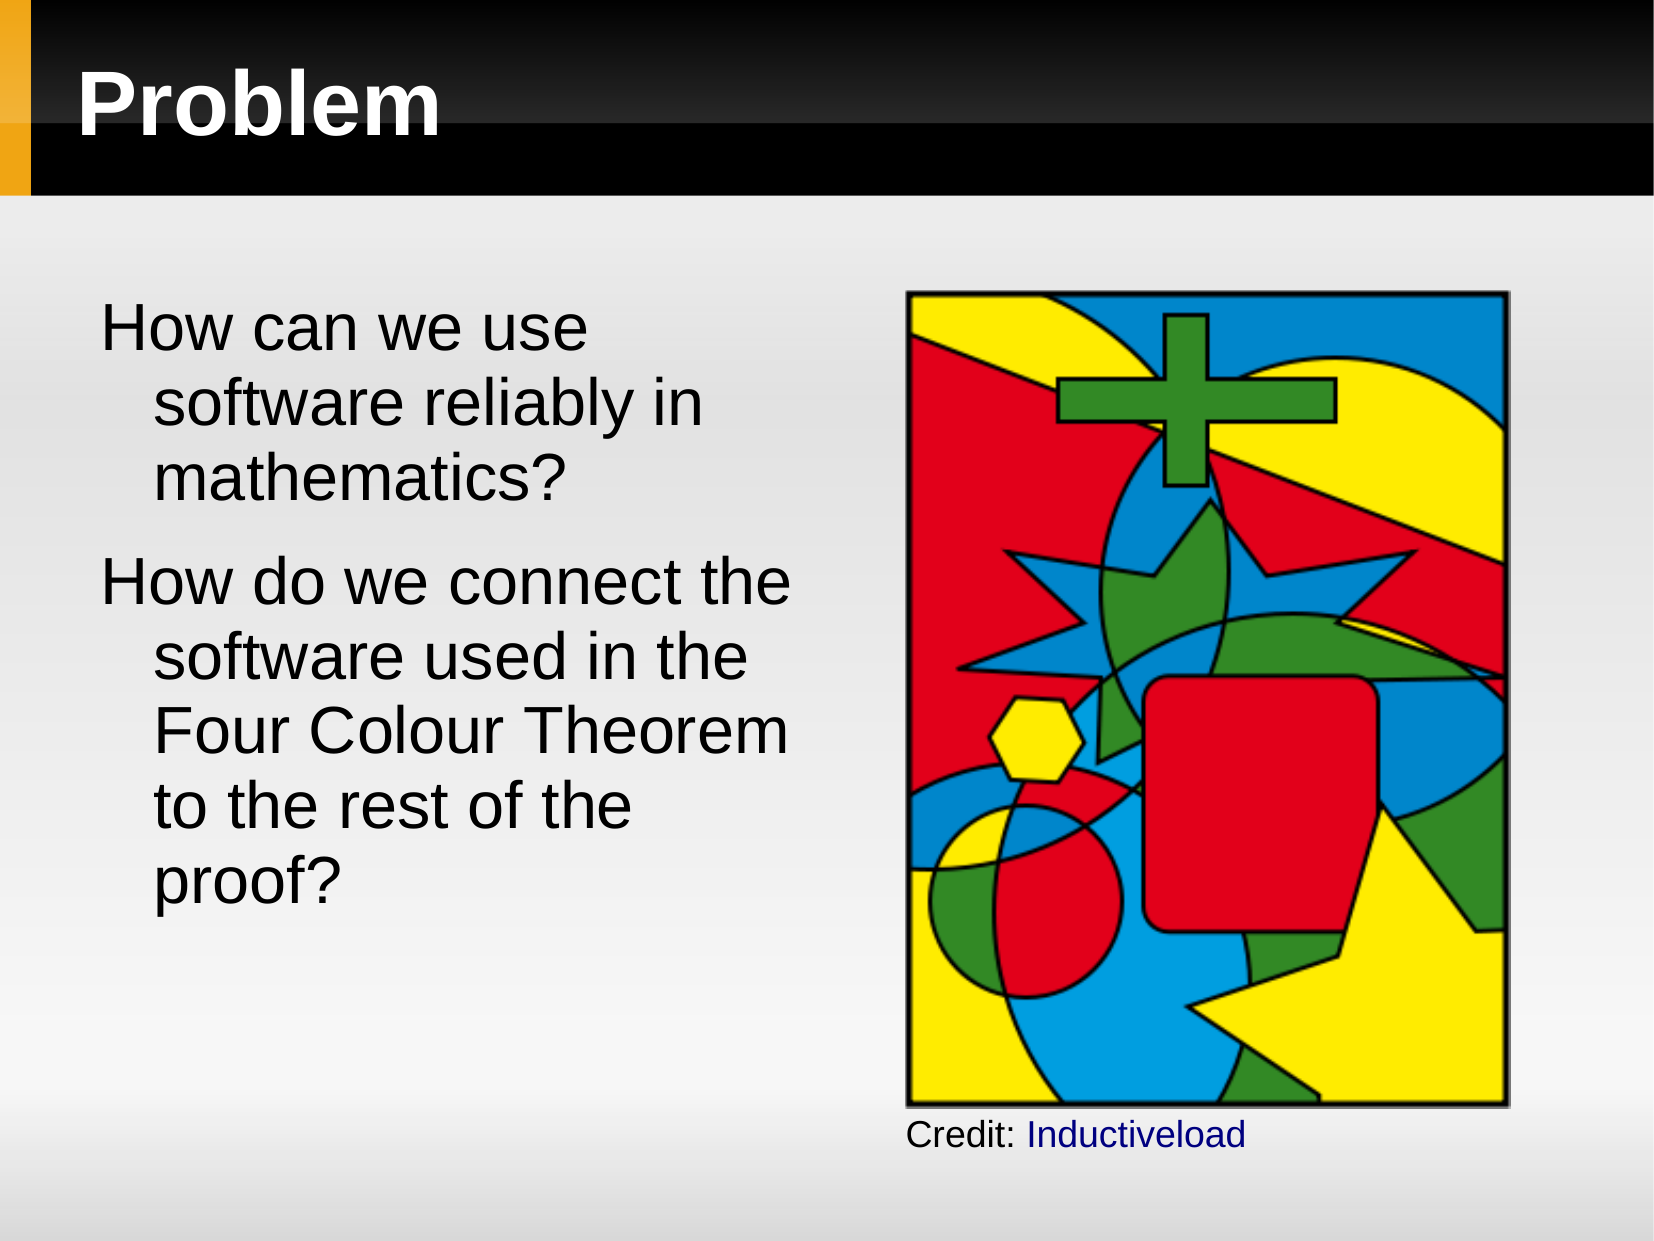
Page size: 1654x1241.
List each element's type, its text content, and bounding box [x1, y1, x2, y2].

title Problem [76, 0, 1565, 208]
list How can we use software reliably in mathematics? How do we connect the software used in the Four Colour Theorem to the rest of the proof? [82, 290, 809, 1094]
picture [0, 0, 1654, 1241]
